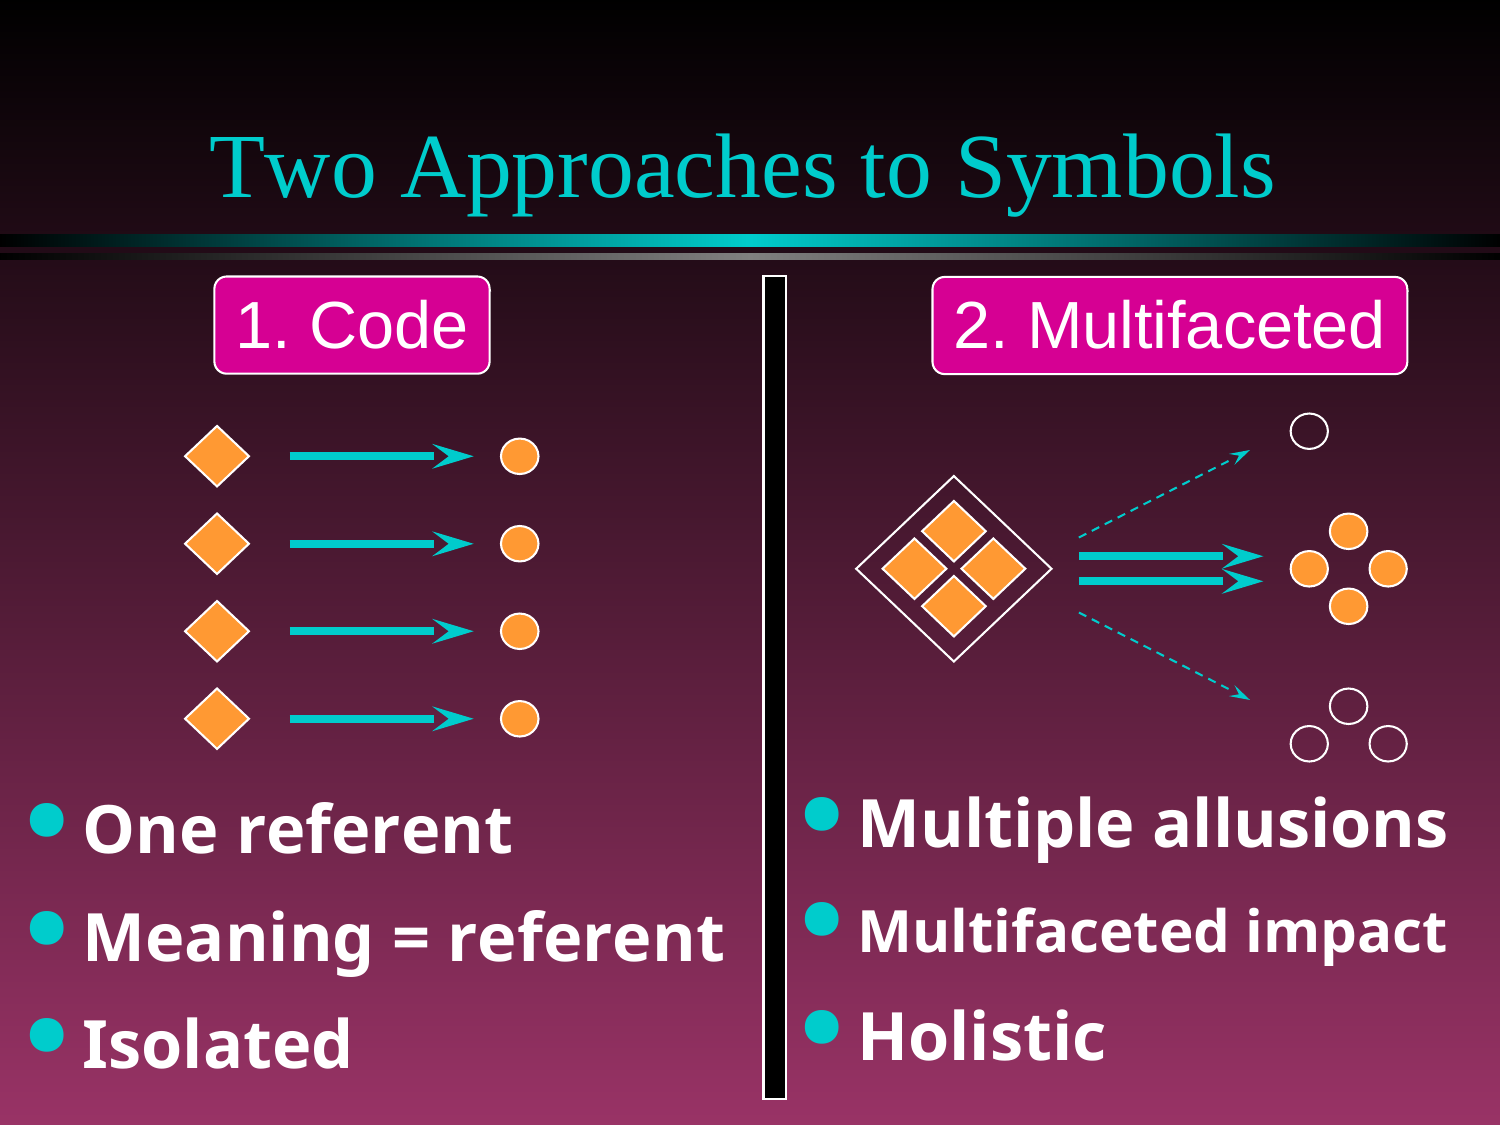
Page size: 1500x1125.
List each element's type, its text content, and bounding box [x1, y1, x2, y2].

text_box [922, 500, 986, 562]
text_box [500, 613, 539, 650]
text_box [1290, 551, 1328, 587]
text_box [763, 275, 787, 1099]
text_box 2. Multifaceted [932, 276, 1408, 375]
text_box [185, 425, 249, 487]
text_box [1329, 513, 1368, 550]
text_box Multiple allusions Multifaceted impact Holistic [787, 768, 1500, 1088]
text_box [500, 526, 539, 562]
text_box [500, 701, 539, 737]
title Two Approaches to Symbols [99, 37, 1388, 225]
text_box [1329, 588, 1368, 625]
text_box [500, 438, 539, 475]
text_box [185, 513, 249, 574]
text_box [961, 538, 1026, 599]
text_box [1369, 551, 1407, 587]
text_box [922, 575, 986, 637]
text_box [882, 538, 947, 599]
text_box 1. Code [214, 276, 490, 374]
text_box [185, 688, 249, 749]
text_box [185, 601, 249, 662]
text_box One referent Meaning = referent Isolated [12, 774, 763, 1096]
